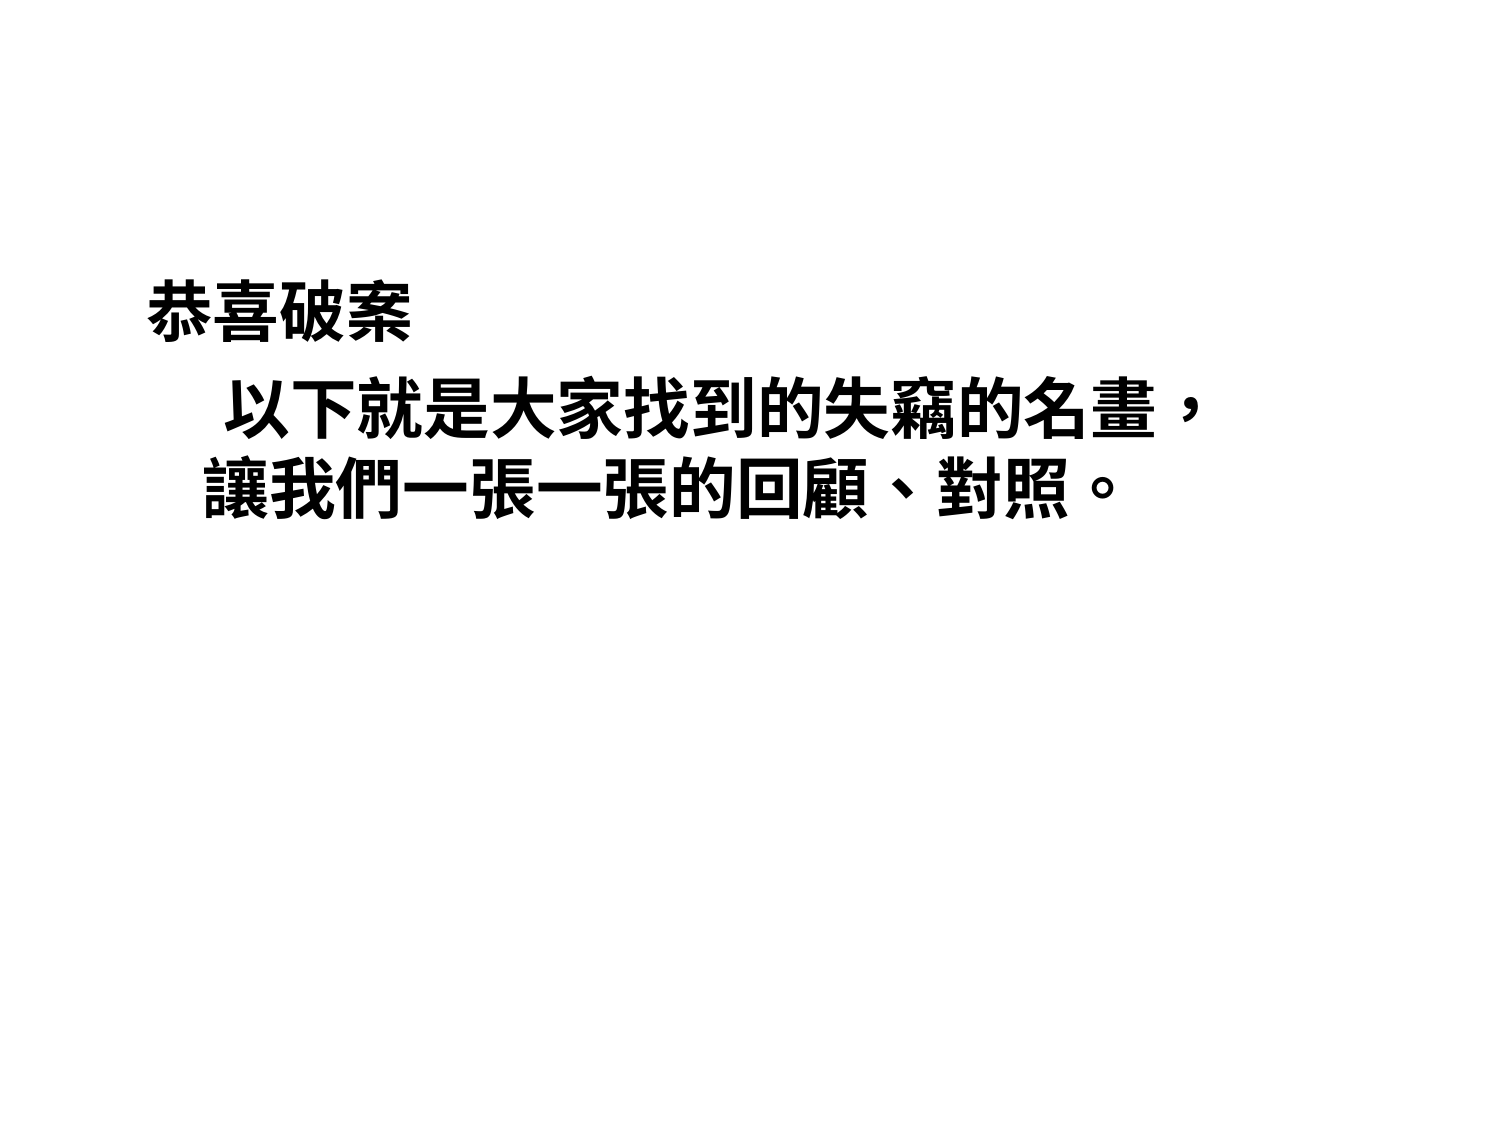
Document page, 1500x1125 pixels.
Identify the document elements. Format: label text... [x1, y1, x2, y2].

list 恭喜破案 以下就是大家找到的失竊的名畫， 讓我們一張一張的回顧、對照。 [75, 262, 1426, 1005]
